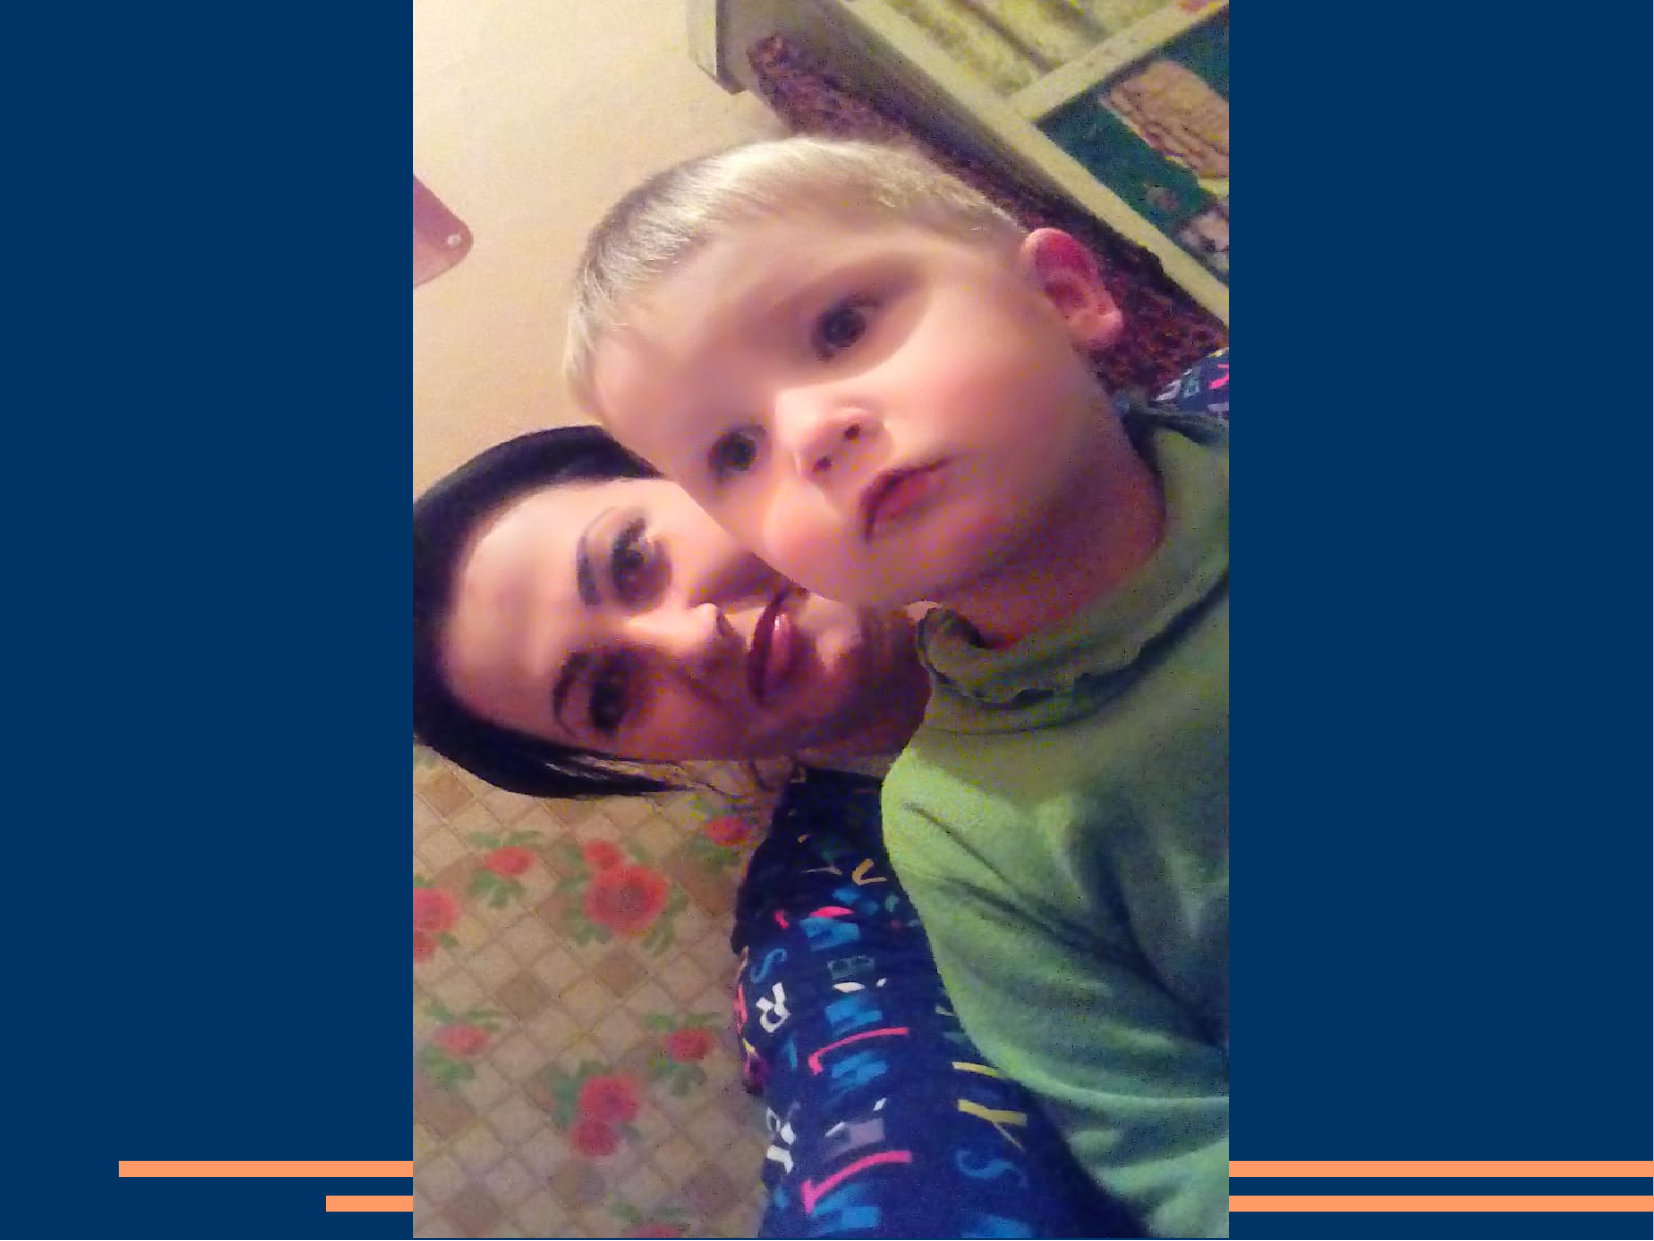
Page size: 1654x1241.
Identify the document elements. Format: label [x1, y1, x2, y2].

picture [413, 0, 1229, 1238]
